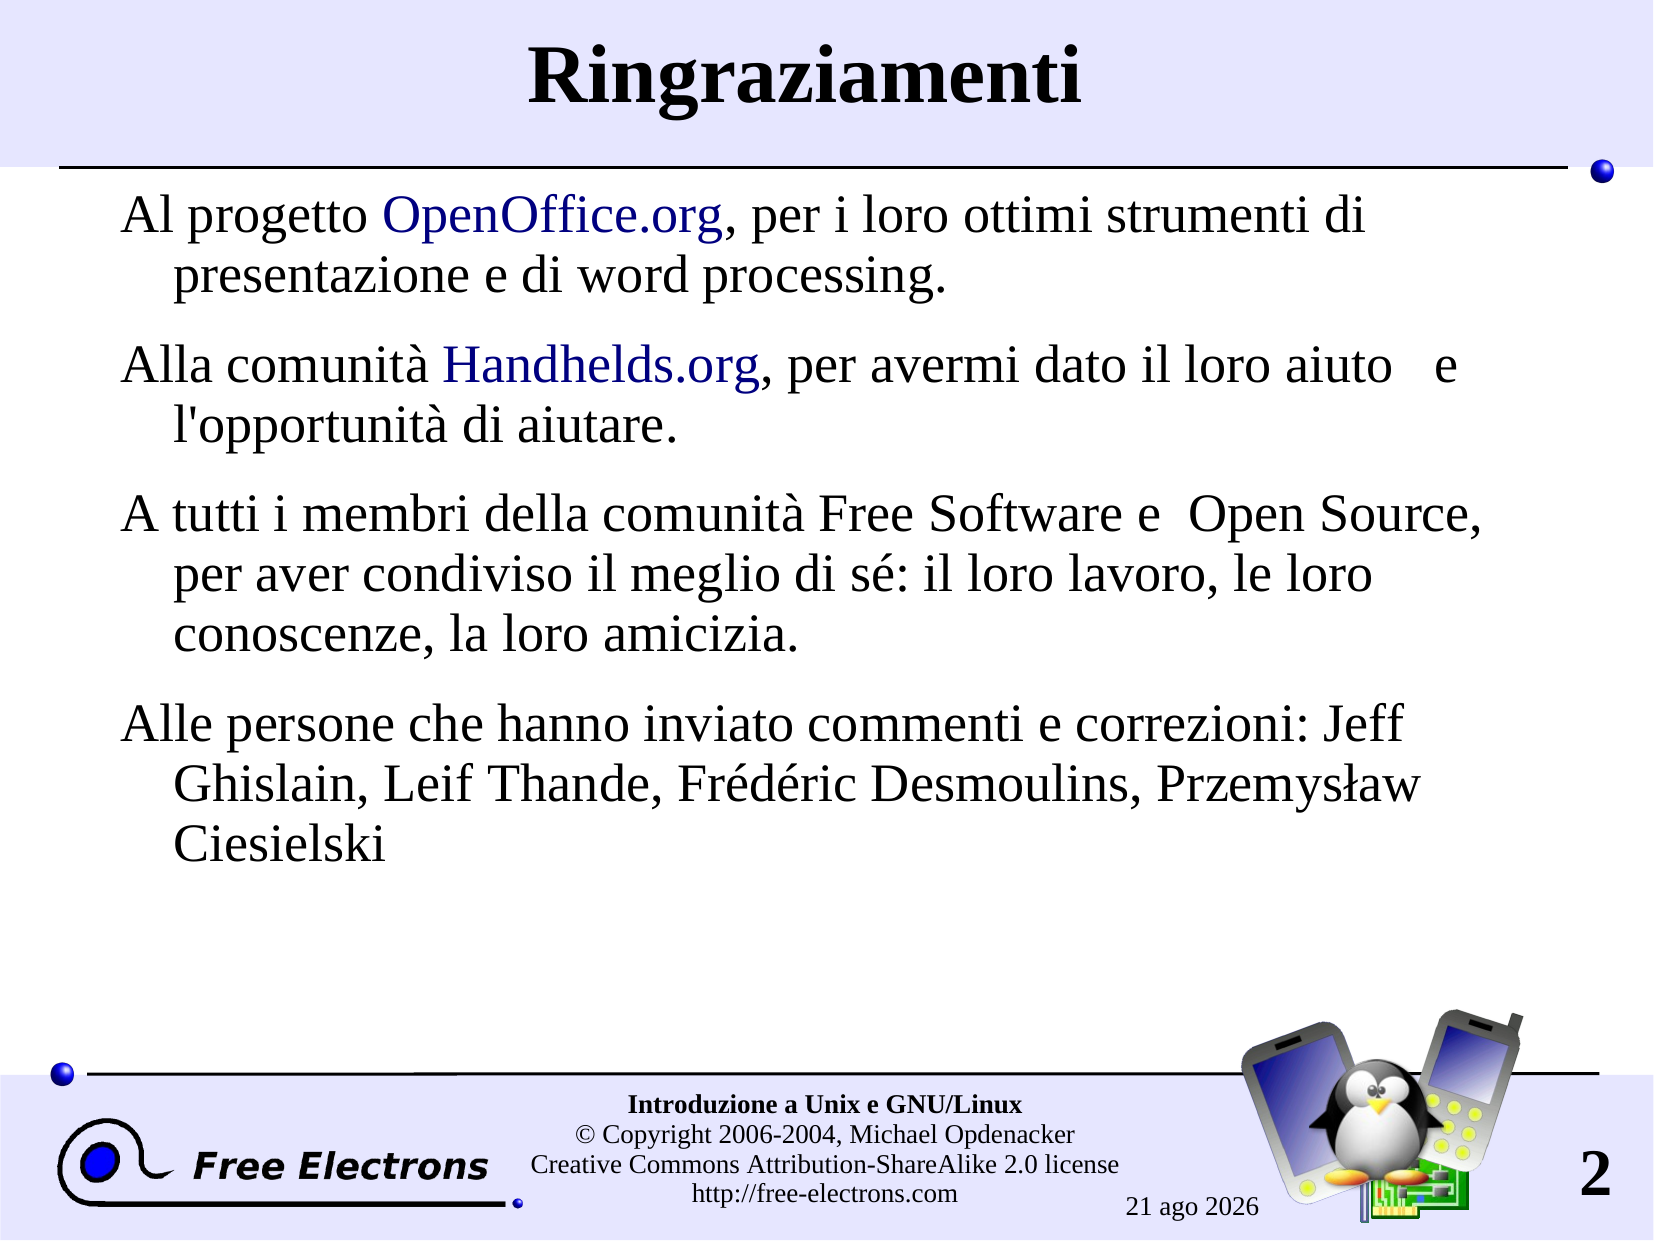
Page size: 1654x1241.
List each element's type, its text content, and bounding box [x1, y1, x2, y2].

picture [1225, 1006, 1538, 1241]
list Al progetto OpenOffice.org, per i loro ottimi strumenti di presentazione e di word processing. Alla comunità Handhelds.org, per avermi dato il loro aiuto e l'opportunità di aiutare. A tutti i membri della comunità Free Software e Open Source, per aver condiviso il meglio di sé: il loro lavoro, le loro conoscenze, la loro amicizia. Alle persone che hanno inviato commenti e correzioni: Jeff Ghislain, Leif Thande, Frédéric Desmoulins, Przemysław Ciesielski [102, 184, 1515, 1035]
title Ringraziamenti [60, 20, 1551, 130]
picture [50, 1107, 527, 1216]
